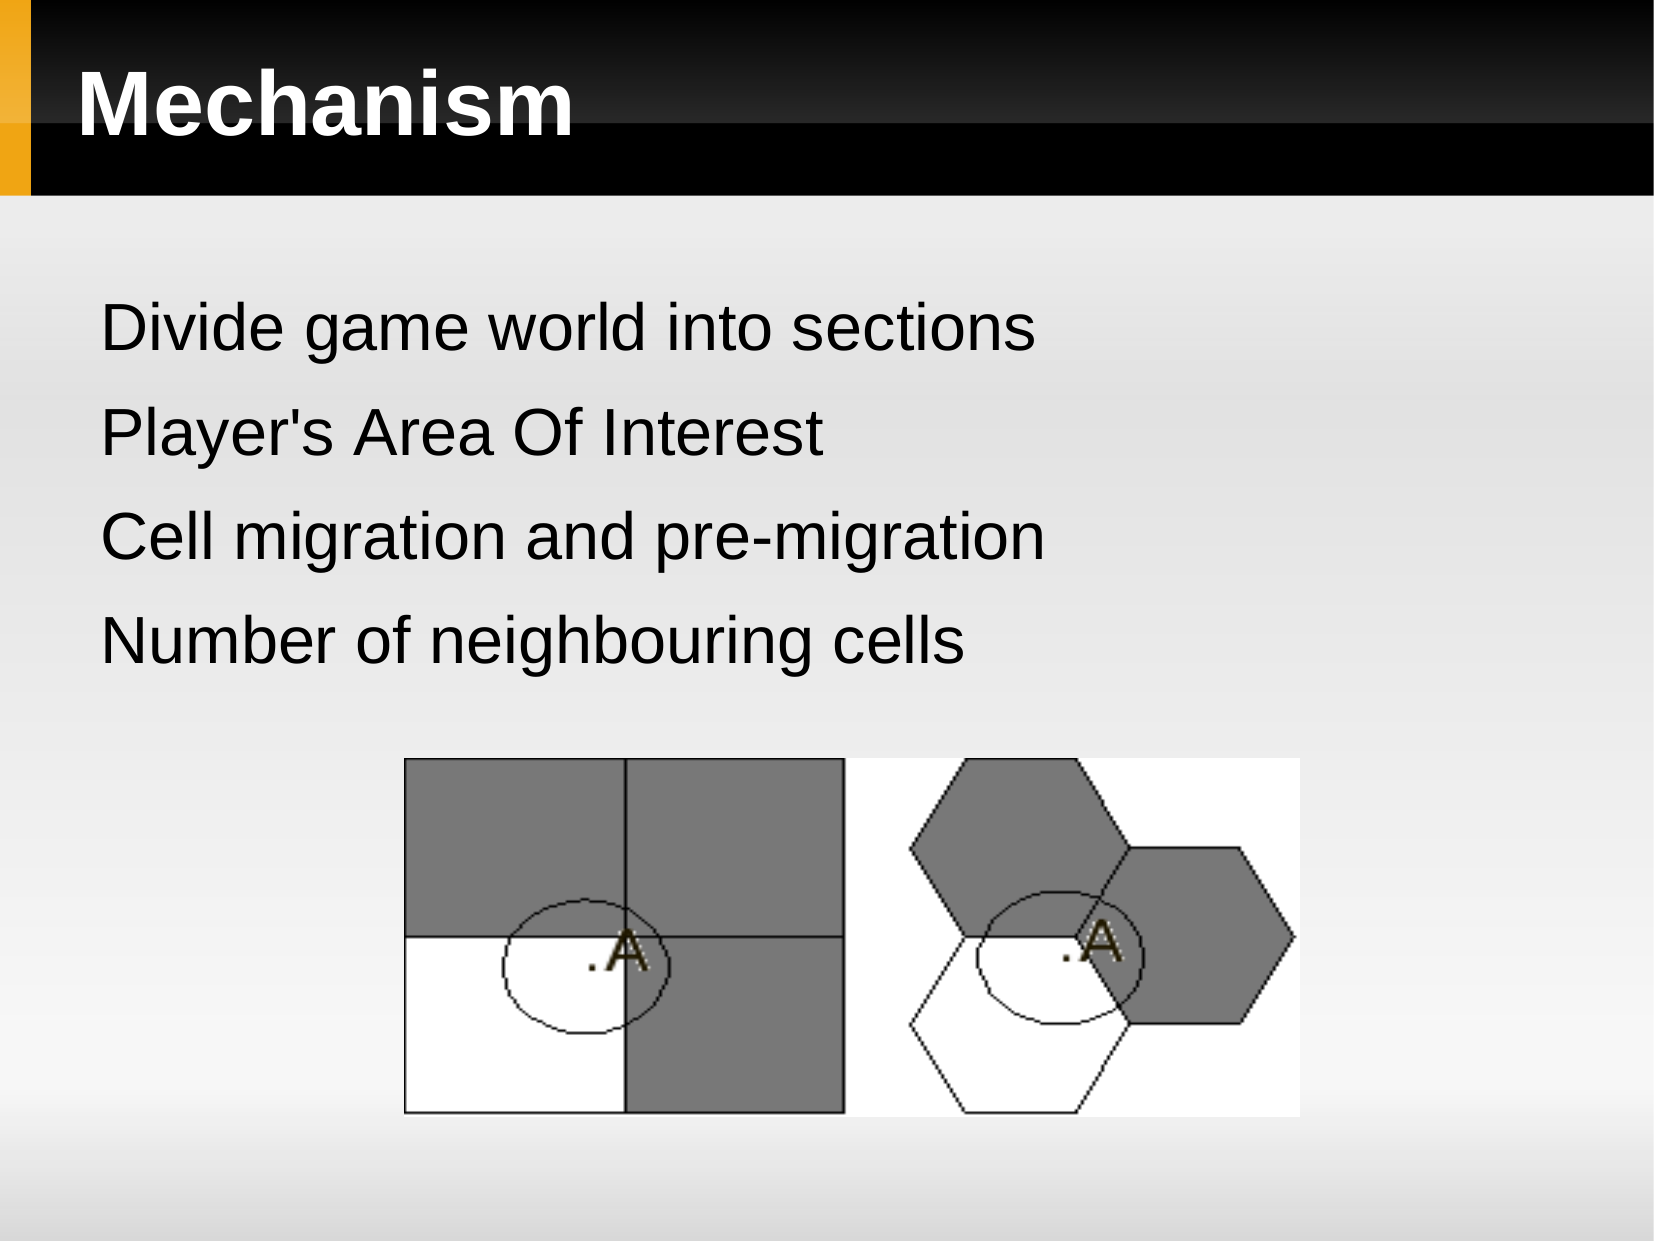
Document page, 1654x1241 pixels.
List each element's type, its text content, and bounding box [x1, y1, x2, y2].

title Mechanism [76, 0, 1565, 208]
picture [0, 0, 1654, 1241]
list Divide game world into sections Player's Area Of Interest Cell migration and pre-migration Number of neighbouring cells [82, 290, 1571, 1109]
